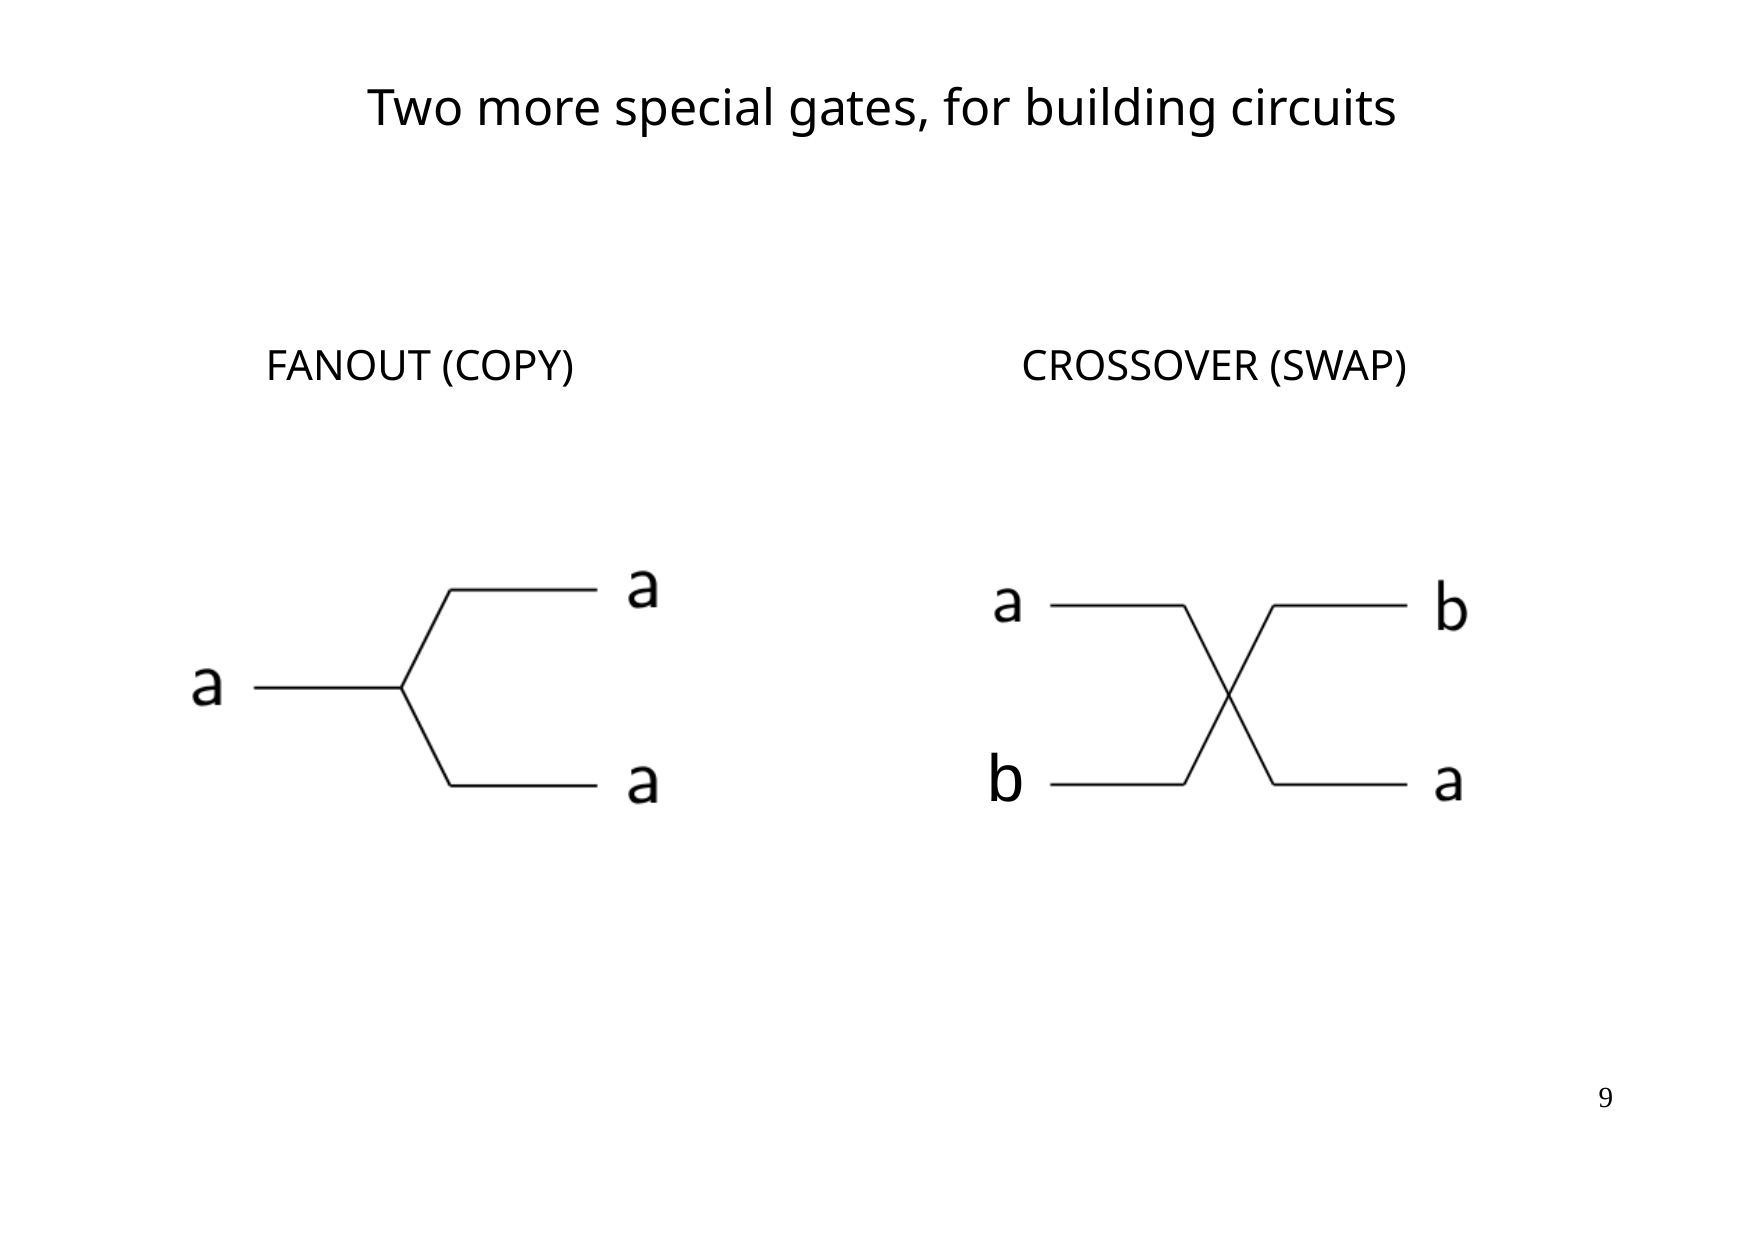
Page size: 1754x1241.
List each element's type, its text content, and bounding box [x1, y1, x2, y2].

text_box CROSSOVER (SWAP) [1006, 328, 1470, 397]
picture [133, 499, 734, 884]
text_box b [973, 733, 1040, 824]
picture [943, 538, 1544, 848]
text_box FANOUT (COPY) [250, 328, 627, 397]
text_box Two more special gates, for building circuits [352, 64, 1402, 145]
